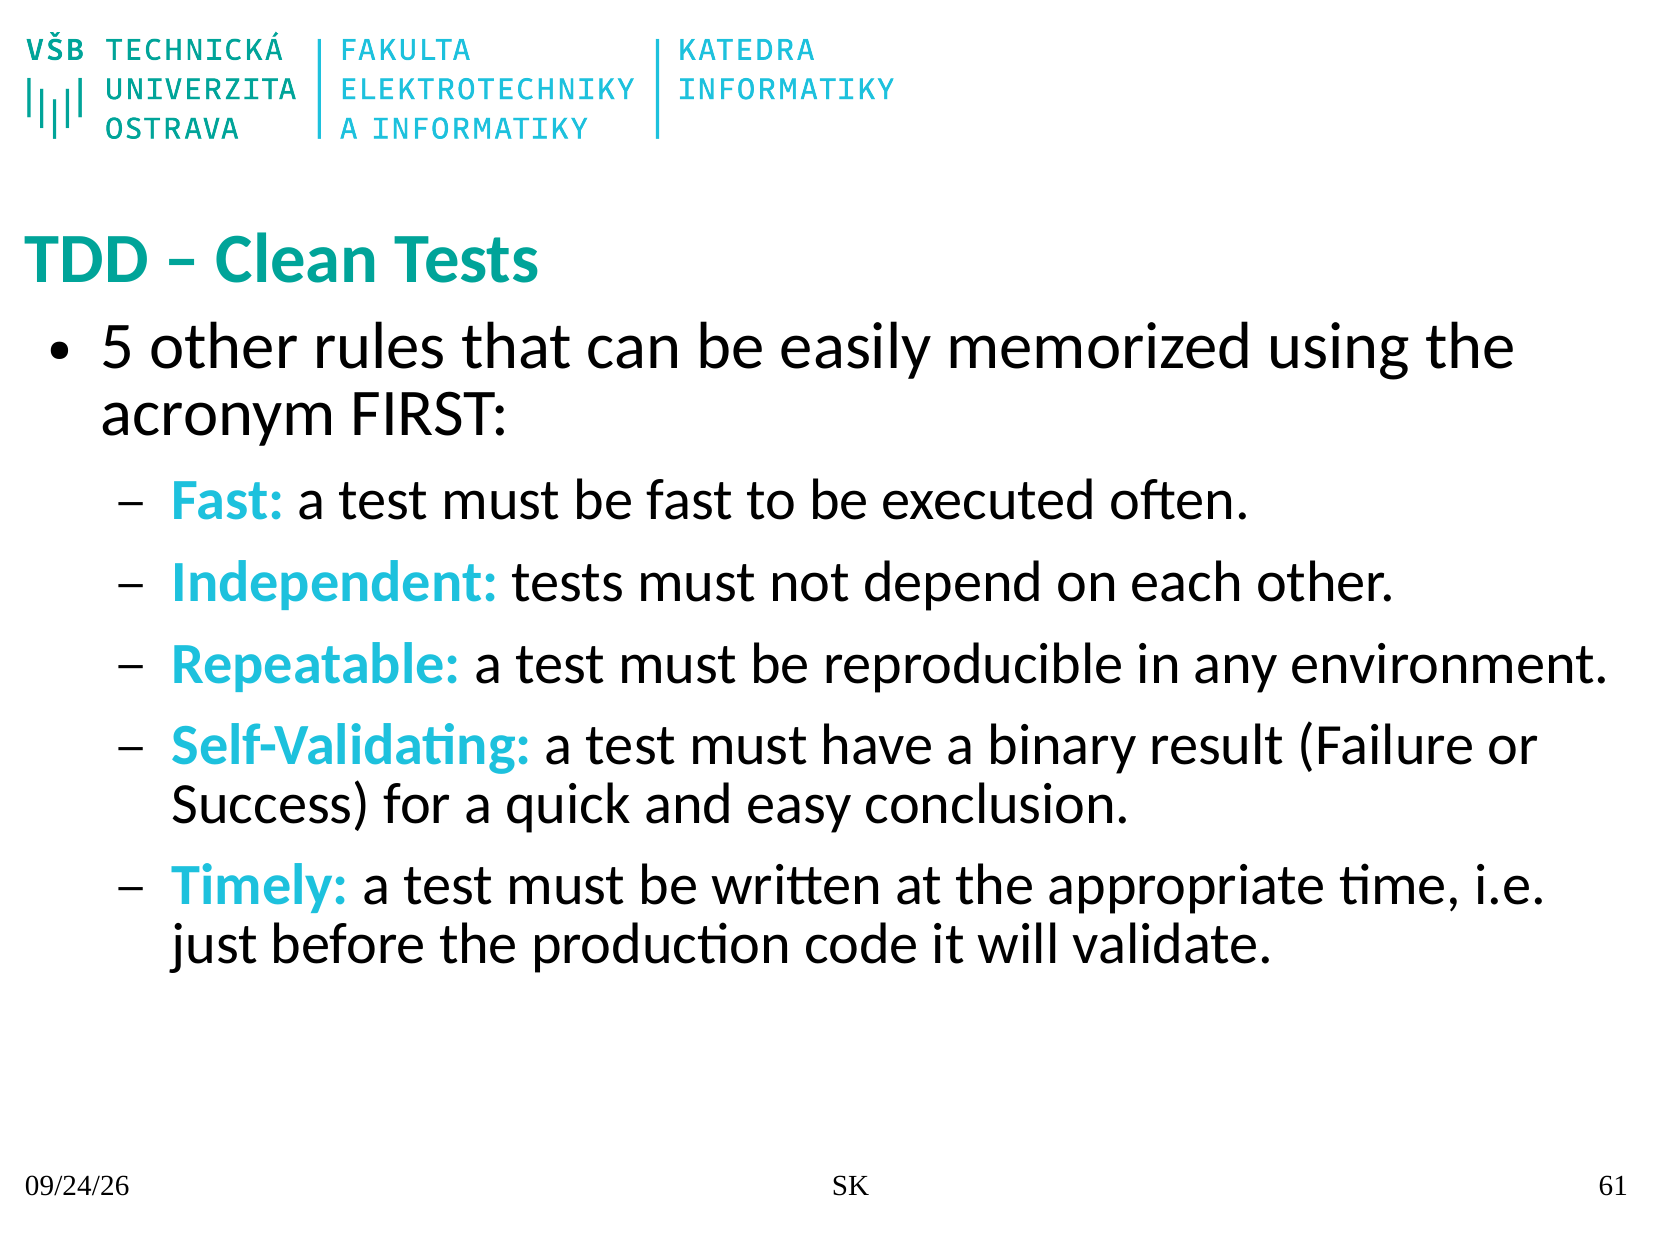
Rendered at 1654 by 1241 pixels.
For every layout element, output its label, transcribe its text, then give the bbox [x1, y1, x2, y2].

list 5 other rules that can be easily memorized using the acronym FIRST: Fast: a test must be fast to be executed often. Independent: tests must not depend on each other. Repeatable: a test must be reproducible in any environment. Self-Validating: a test must have a binary result (Failure or Success) for a quick and easy conclusion. Timely: a test must be written at the appropriate time, i.e. just before the production code it will validate. [30, 318, 1629, 1146]
picture [26, 31, 894, 139]
title TDD – Clean Tests [24, 169, 1629, 300]
